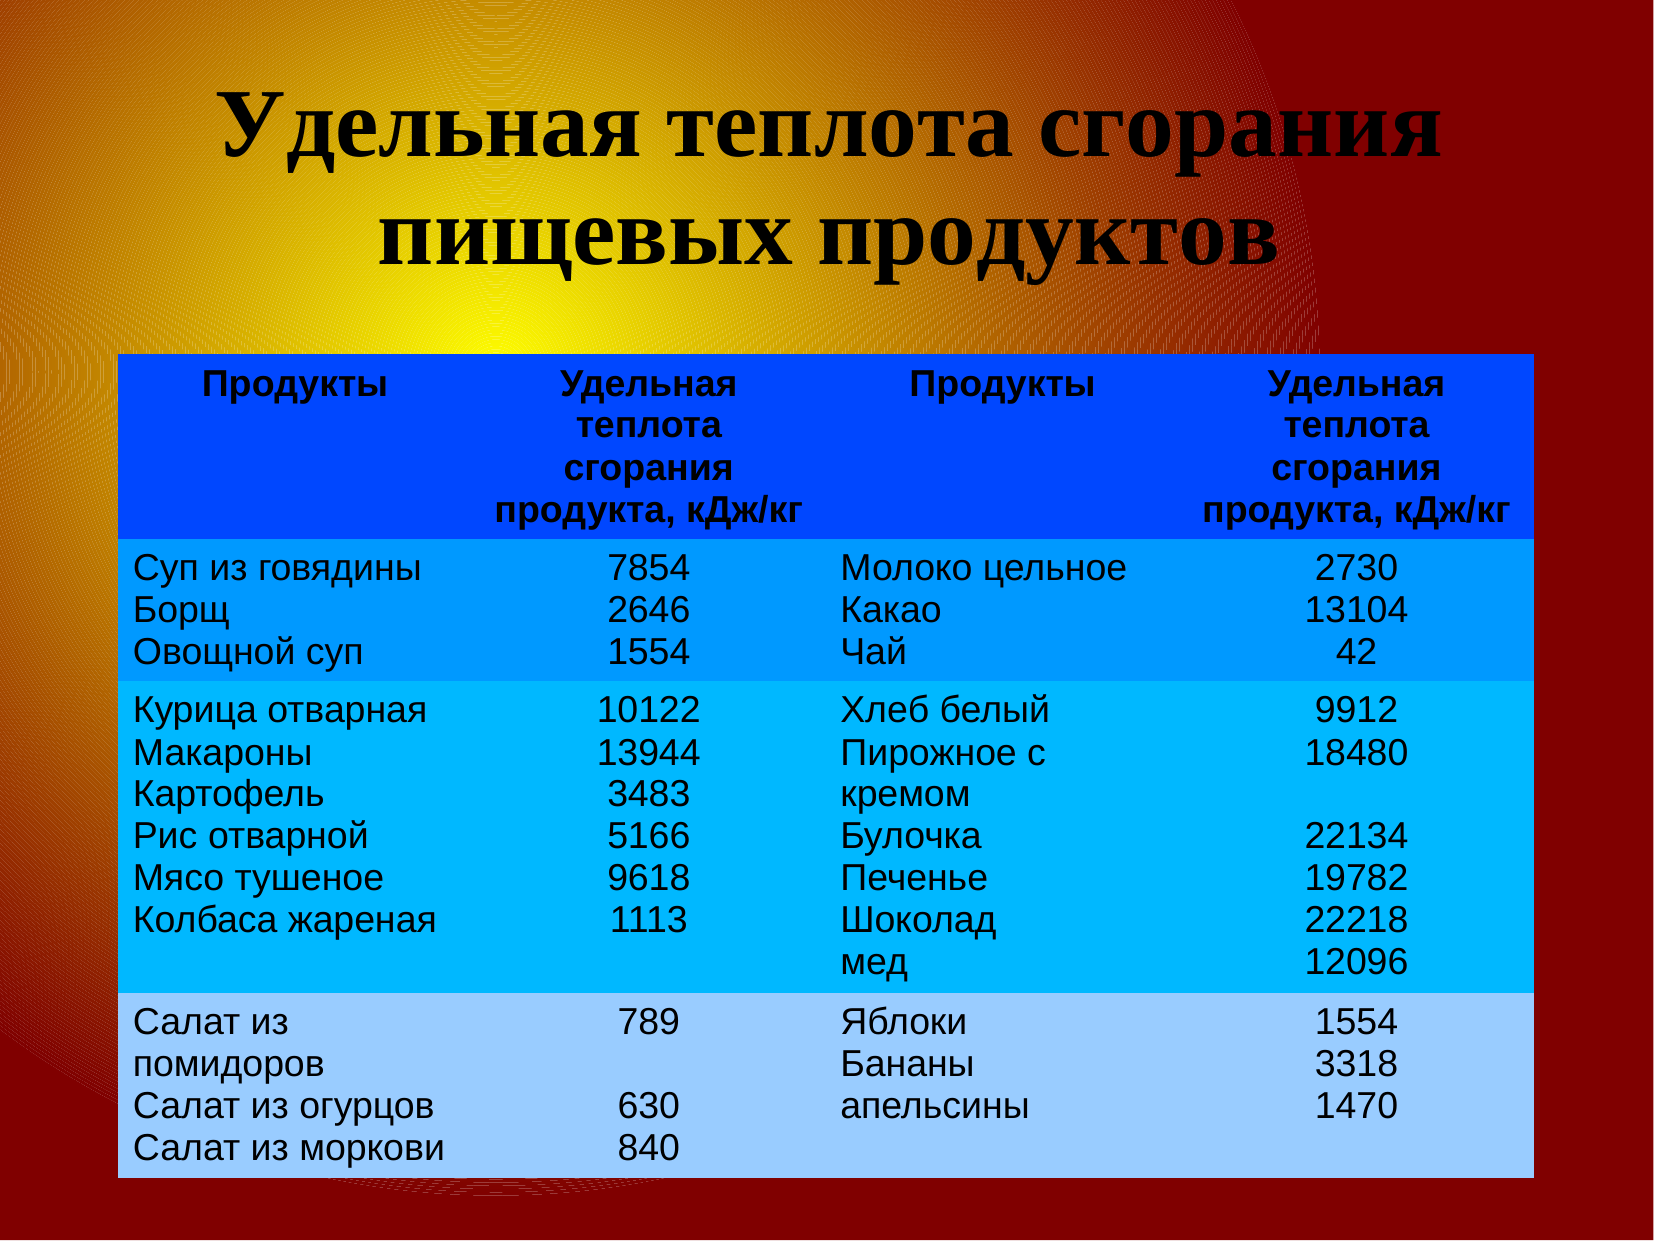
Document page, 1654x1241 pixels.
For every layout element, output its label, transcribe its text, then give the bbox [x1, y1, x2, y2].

table_cell 1554 3318 1470 [1180, 993, 1534, 1178]
title Удельная теплота сгорания пищевых продуктов [123, 59, 1536, 296]
table_cell Курица отварная Макароны Картофель Рис отварной Мясо тушеное Колбаса жареная [118, 681, 472, 993]
table_cell 10122 13944 3483 5166 9618 1113 [472, 681, 826, 993]
table_header Удельная теплота сгорания продукта, кДж/кг [1180, 354, 1534, 539]
table_cell 789 630 840 [472, 993, 826, 1178]
table_cell Суп из говядины Борщ Овощной суп [118, 539, 472, 681]
table_cell 2730 13104 42 [1180, 539, 1534, 681]
table_cell 9912 18480 22134 19782 22218 12096 [1180, 681, 1534, 993]
table_header Удельная теплота сгорания продукта, кДж/кг [472, 354, 826, 539]
table_cell Хлеб белый Пирожное с кремом Булочка Печенье Шоколад мед [826, 681, 1180, 993]
table_header Продукты [826, 354, 1180, 539]
table_cell Салат из помидоров Салат из огурцов Салат из моркови [118, 993, 472, 1178]
table_cell Молоко цельное Какао Чай [826, 539, 1180, 681]
table_cell 7854 2646 1554 [472, 539, 826, 681]
table_cell Яблоки Бананы апельсины [826, 993, 1180, 1178]
table_header Продукты [118, 354, 472, 539]
